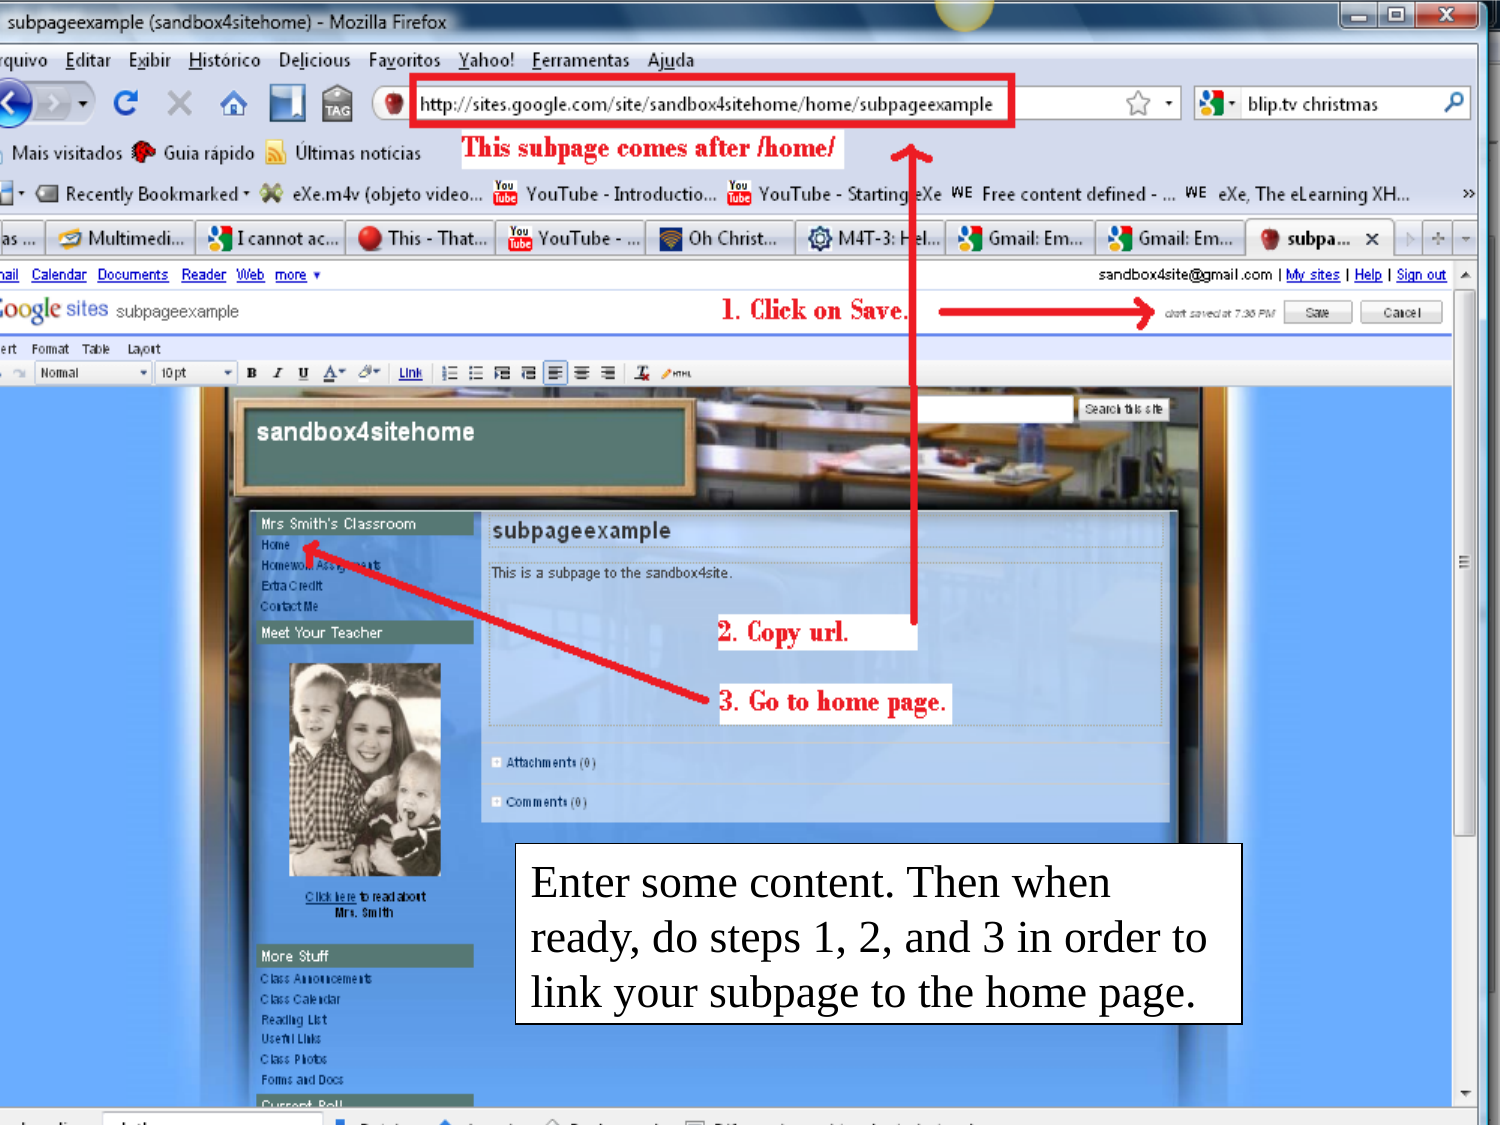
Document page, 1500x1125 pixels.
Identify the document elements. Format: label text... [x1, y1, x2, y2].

text_box Enter some content. Then when ready, do steps 1, 2, and 3 in order to link your subpage to the home page. [516, 844, 1242, 1024]
picture [0, 0, 1500, 1125]
